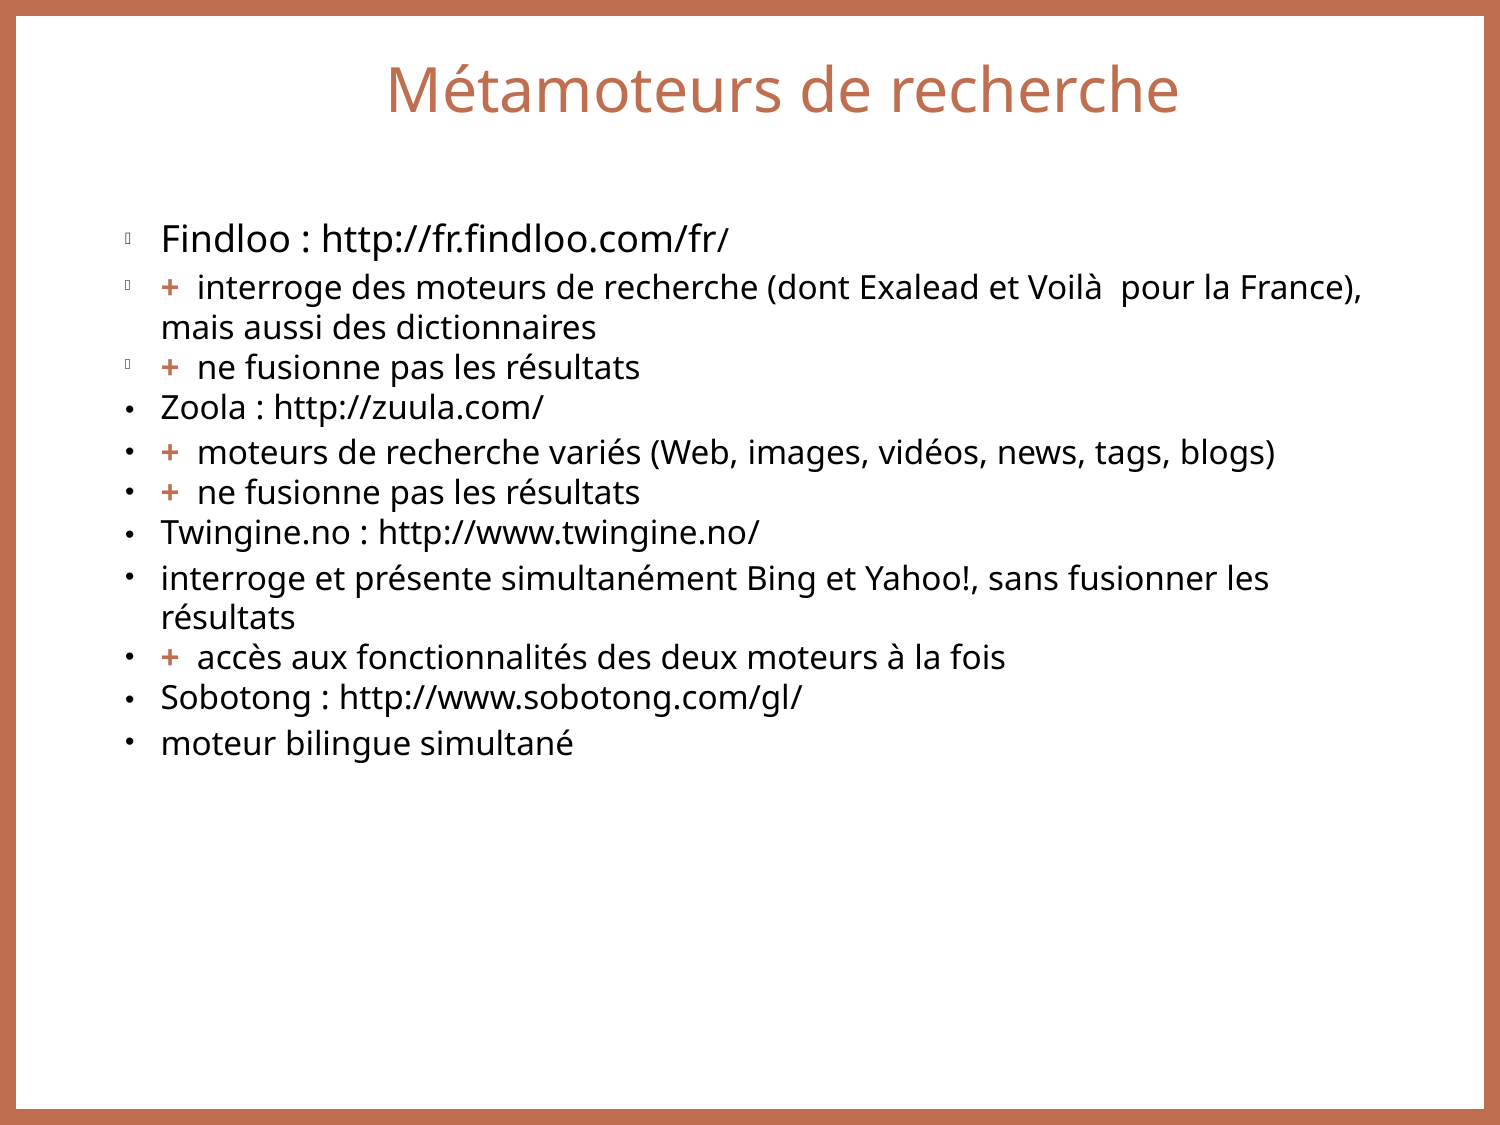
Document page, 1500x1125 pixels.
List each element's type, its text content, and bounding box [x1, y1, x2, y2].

text_box [0, 0, 1500, 1125]
text_box Métamoteurs de recherche [108, 42, 1459, 161]
text_box Findloo : http://fr.findloo.com/fr/ + interroge des moteurs de recherche (dont Exalead et Voilà pour la France), mais aussi des dictionnaires + ne fusionne pas les résultats Zoola : http://zuula.com/ + moteurs de recherche variés (Web, images, vidéos, news, tags, blogs) + ne fusionne pas les résultats Twingine.no : http://www.twingine.no/ interroge et présente simultanément Bing et Yahoo!, sans fusionner les résultats + accès aux fonctionnalités des deux moteurs à la fois Sobotong : http://www.sobotong.com/gl/ moteur bilingue simultané [75, 208, 1425, 1071]
